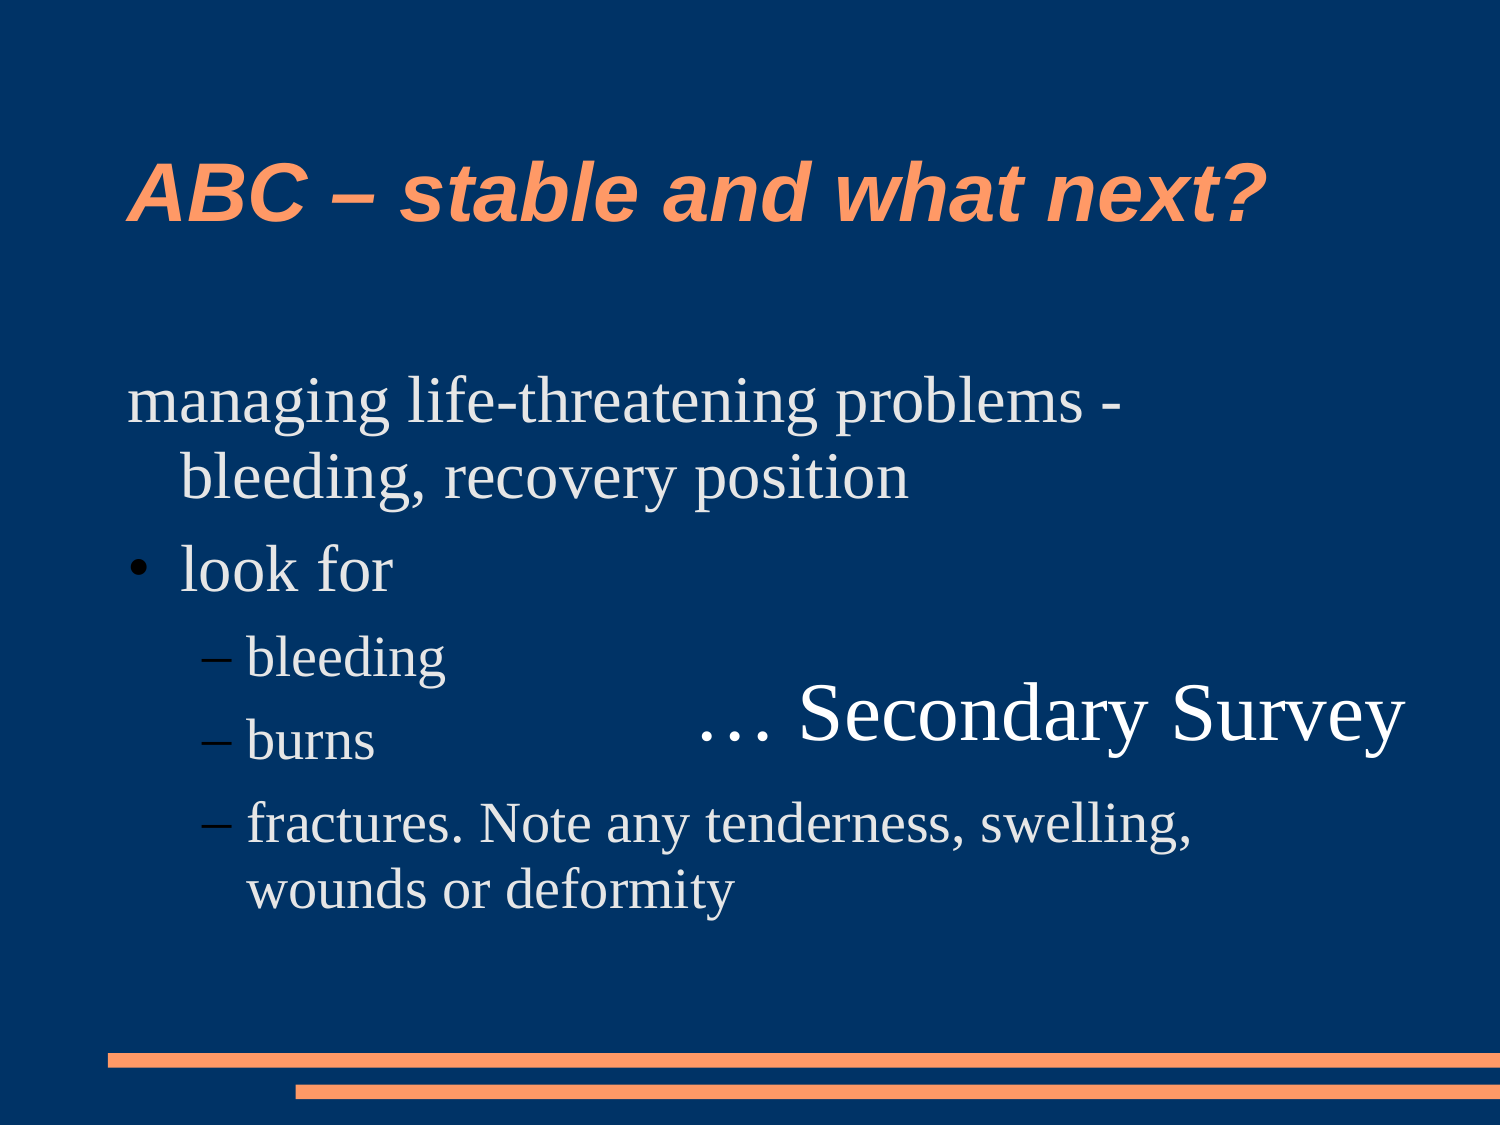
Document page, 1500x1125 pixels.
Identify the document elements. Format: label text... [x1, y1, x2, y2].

text_box … Secondary Survey [679, 660, 1477, 768]
list managing life-threatening problems - bleeding, recovery position look for bleeding burns fractures. Note any tenderness, swelling, wounds or deformity [112, 354, 1388, 1064]
title ABC – stable and what next? [112, 99, 1388, 288]
